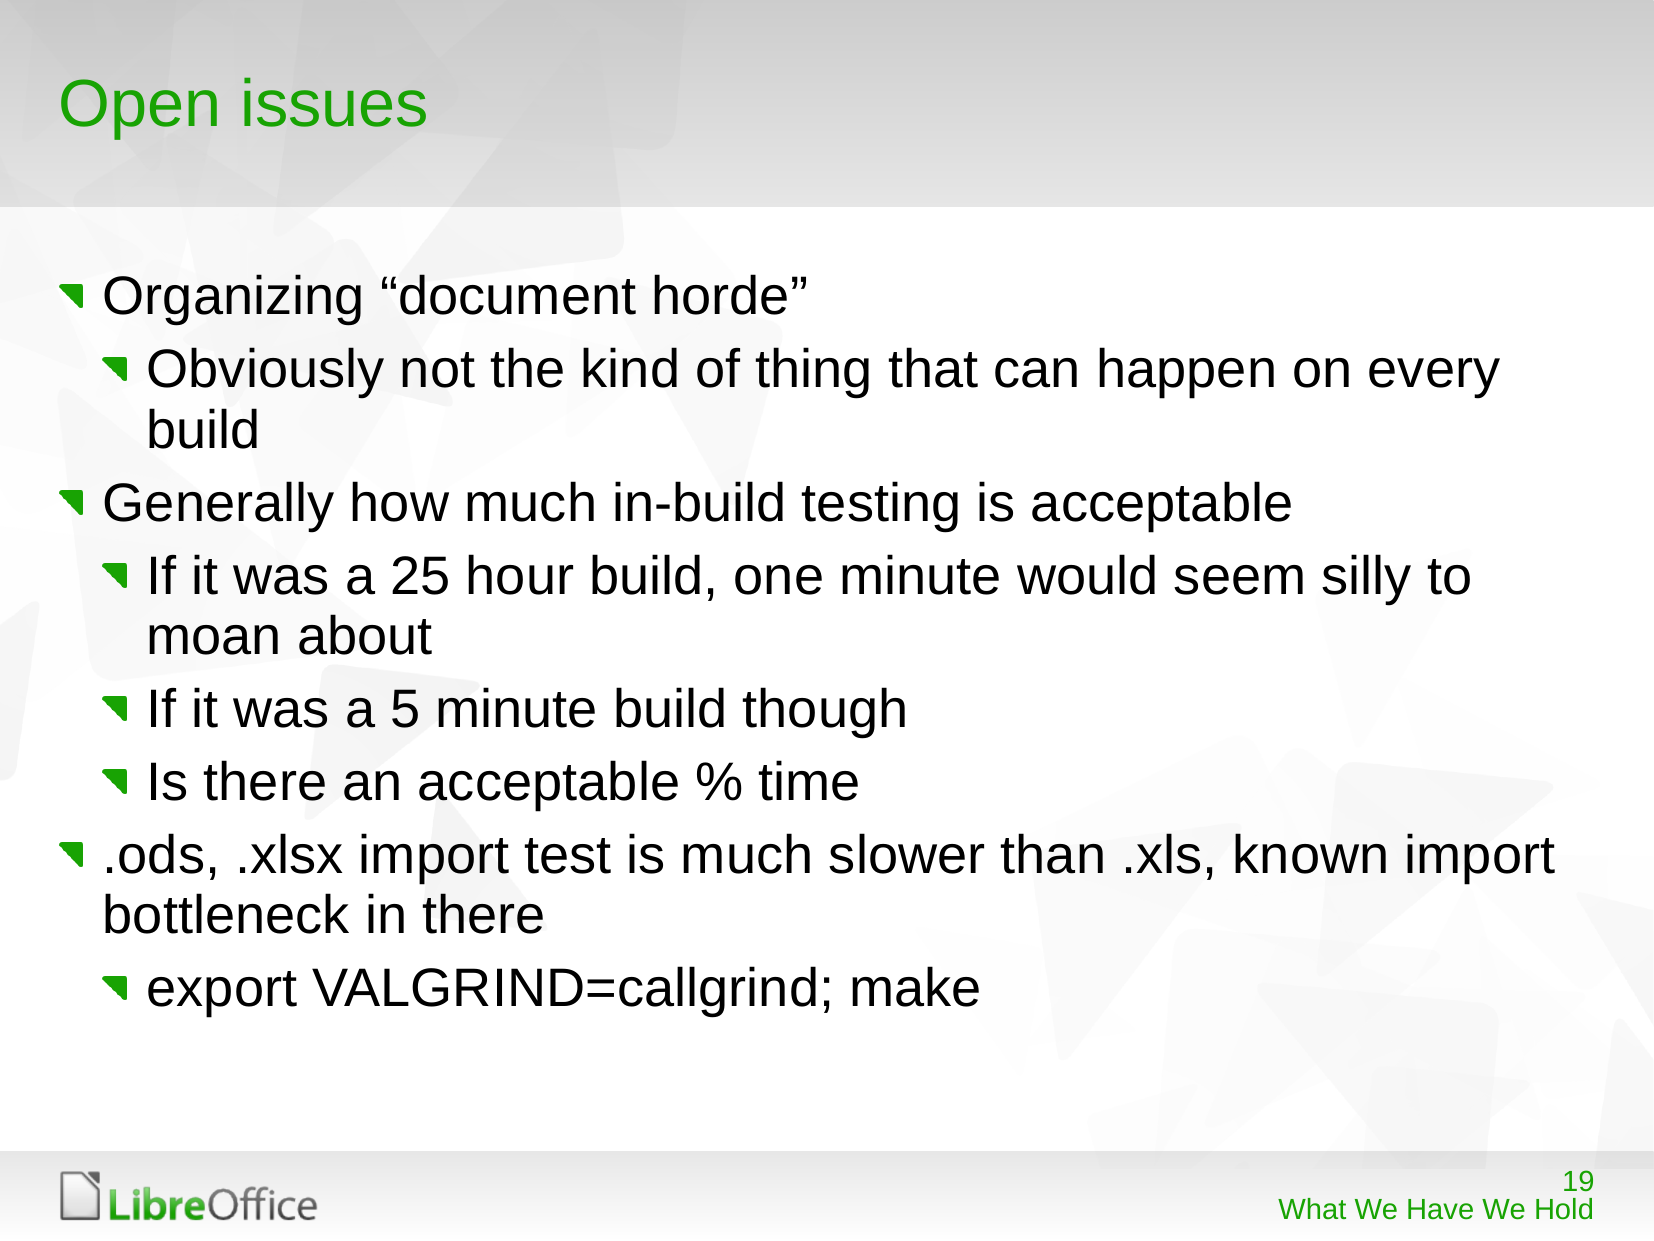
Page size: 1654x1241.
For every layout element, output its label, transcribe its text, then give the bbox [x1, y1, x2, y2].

title Open issues [59, 29, 1595, 178]
picture [915, 548, 1654, 1169]
picture [41, 1152, 337, 1240]
picture [0, 0, 783, 931]
list Organizing “document horde” Obviously not the kind of thing that can happen on every build Generally how much in-build testing is acceptable If it was a 25 hour build, one minute would seem silly to moan about If it was a 5 minute build though Is there an acceptable % time .ods, .xlsx import test is much slower than .xls, known import bottleneck in there export VALGRIND=callgrind; make [59, 265, 1595, 1085]
